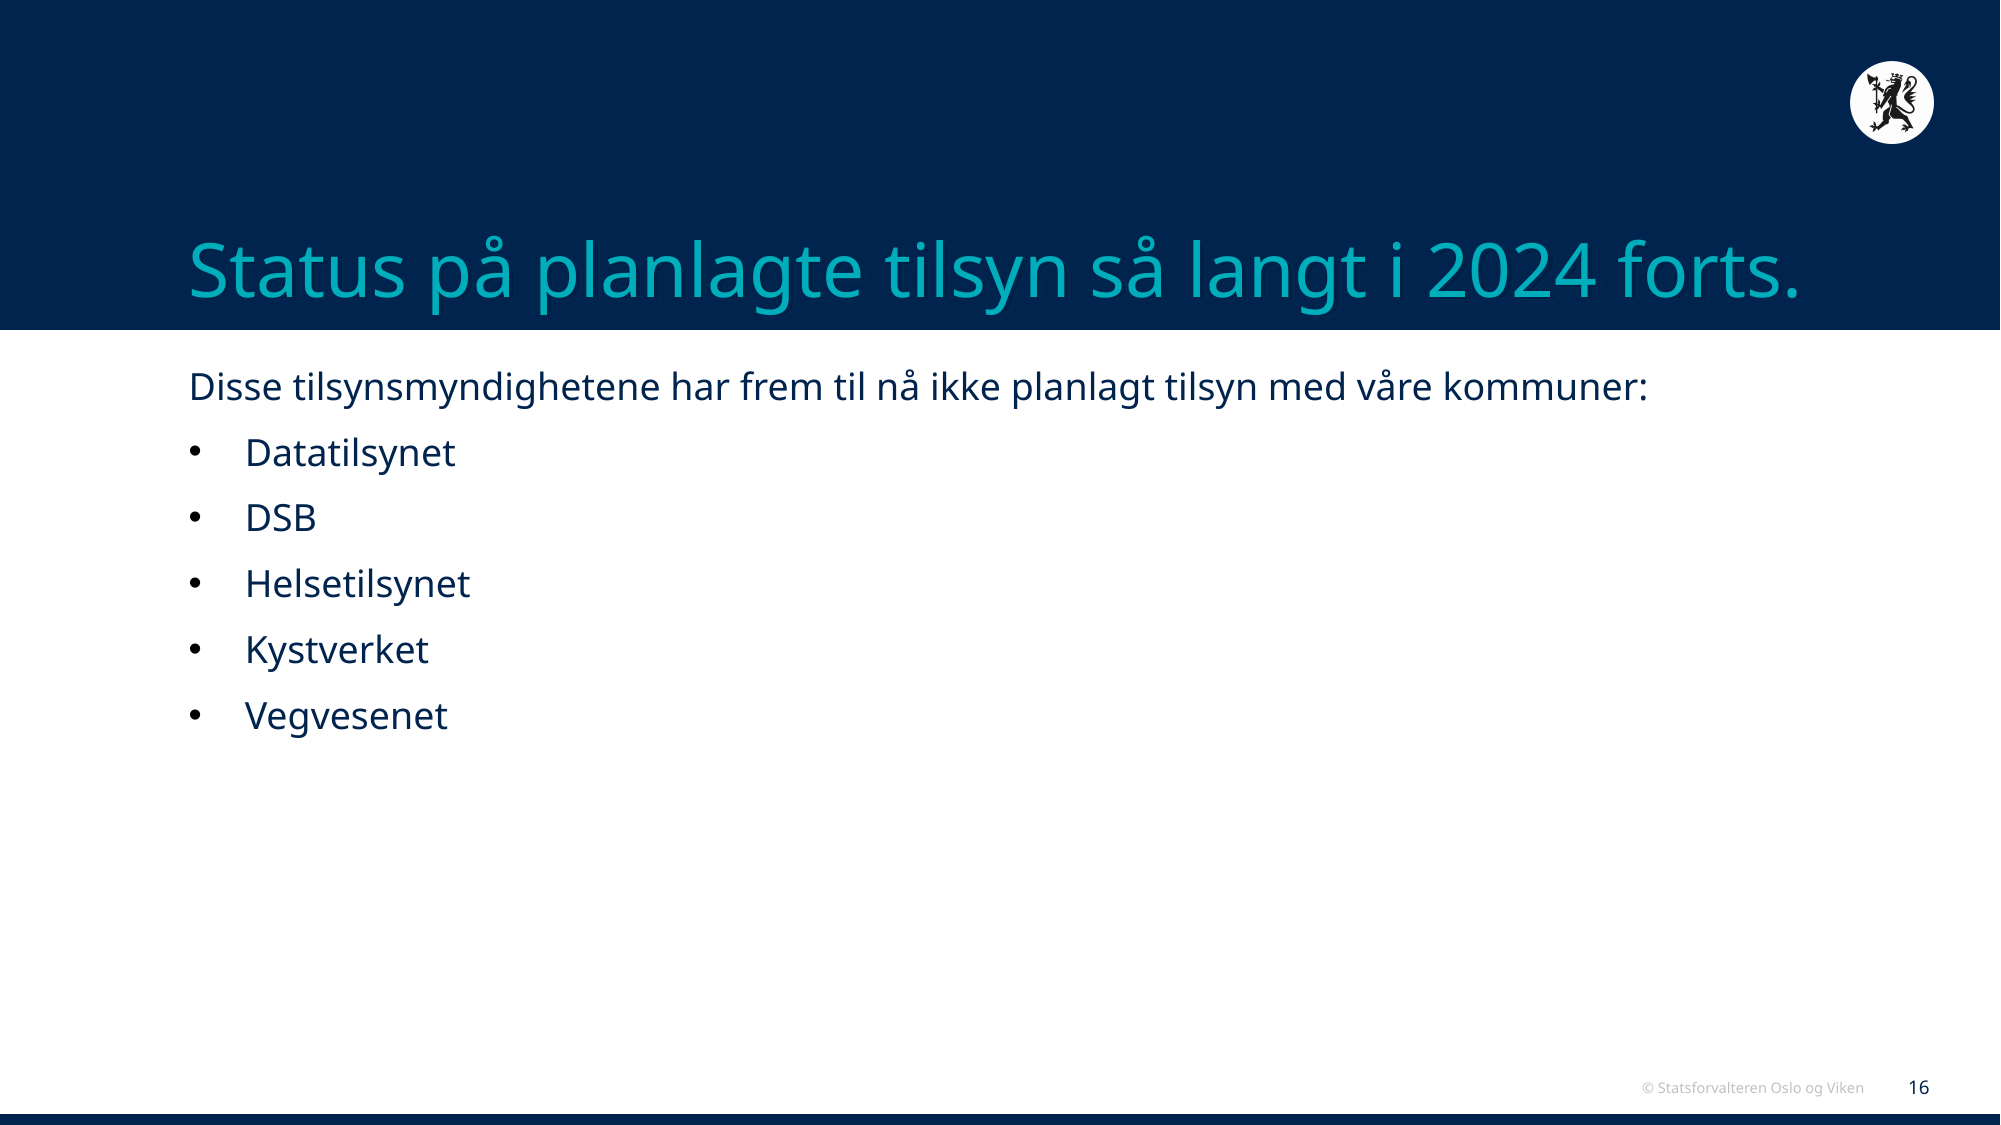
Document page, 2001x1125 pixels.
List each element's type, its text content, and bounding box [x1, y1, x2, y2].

title Status på planlagte tilsyn så langt i 2024 forts. [173, 143, 1827, 320]
list Disse tilsynsmyndighetene har frem til nå ikke planlagt tilsyn med våre kommuner: Datatilsynet DSB Helsetilsynet Kystverket Vegvesenet [173, 355, 1827, 1036]
